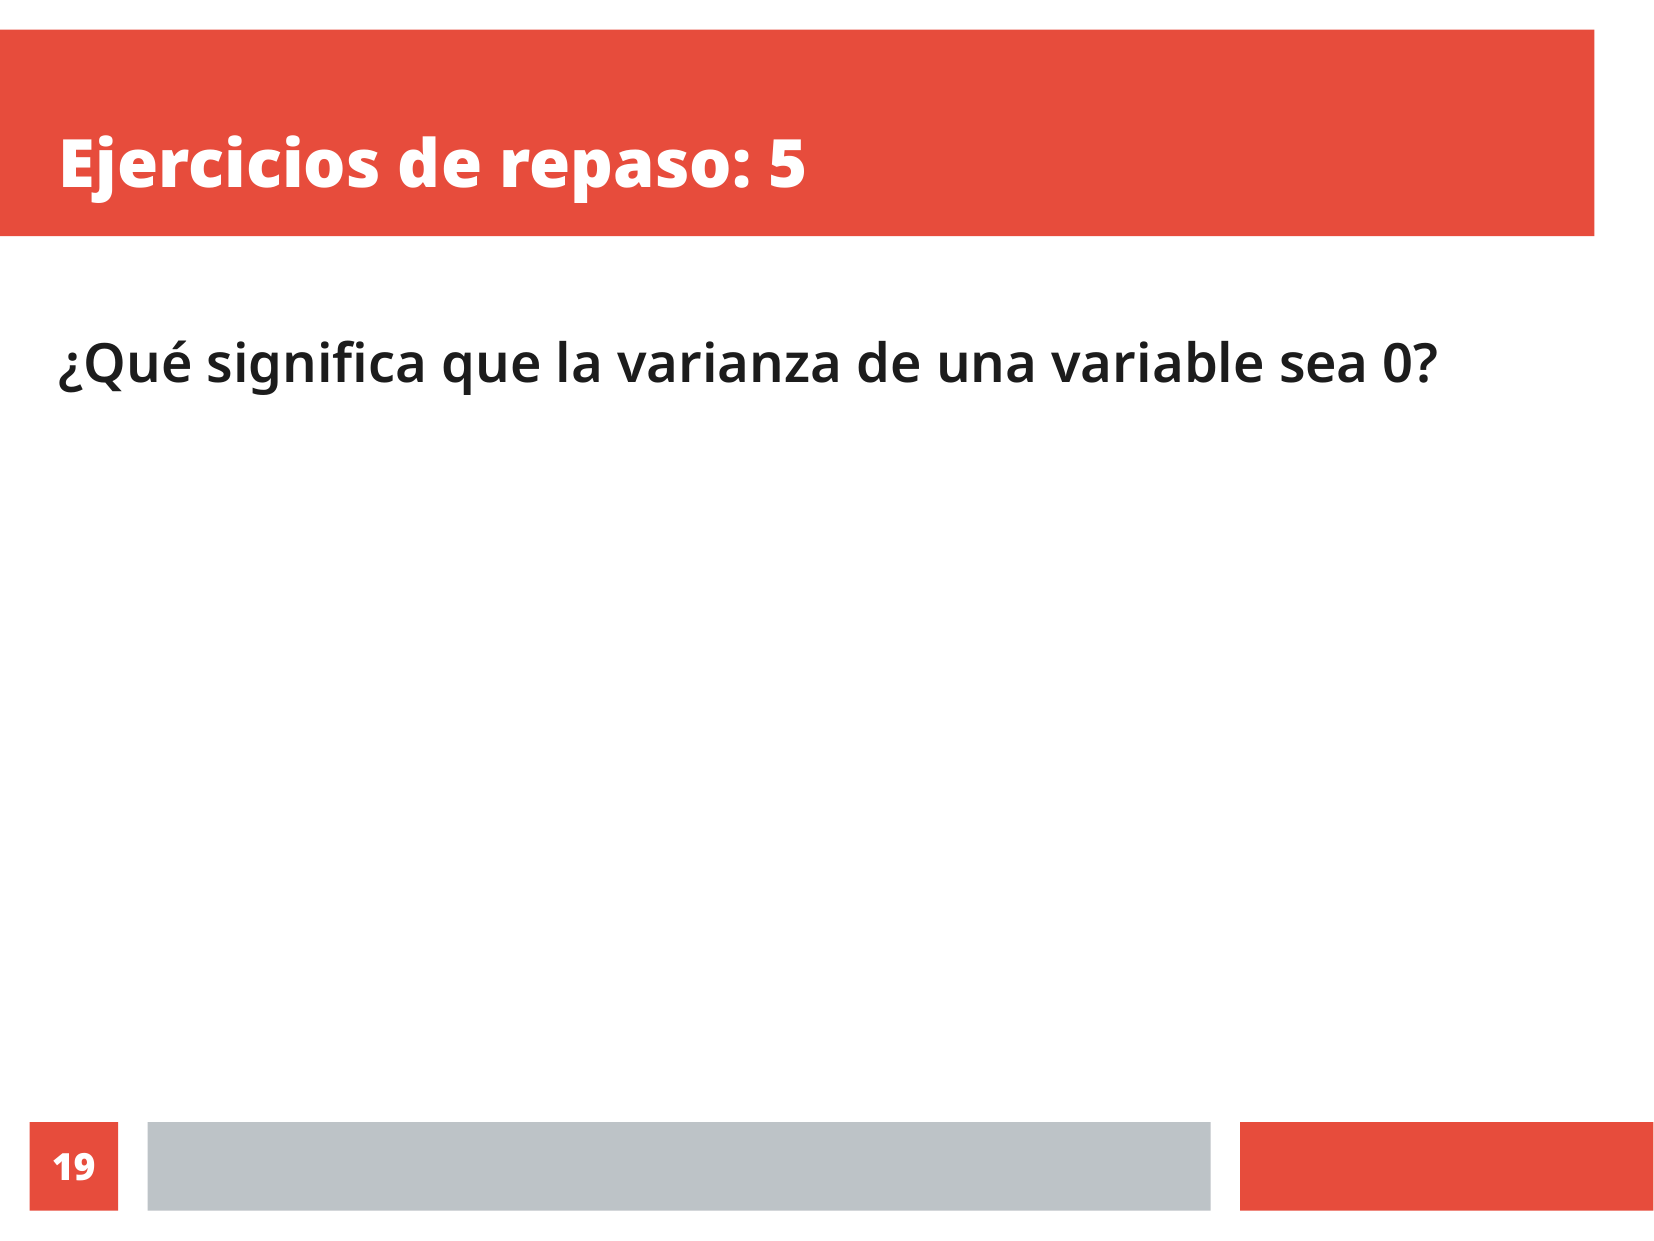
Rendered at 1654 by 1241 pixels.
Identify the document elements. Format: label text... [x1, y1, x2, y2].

list ¿Qué significa que la varianza de una variable sea 0? [59, 324, 1565, 1093]
title Ejercicios de repaso: 5 [59, 59, 1595, 207]
